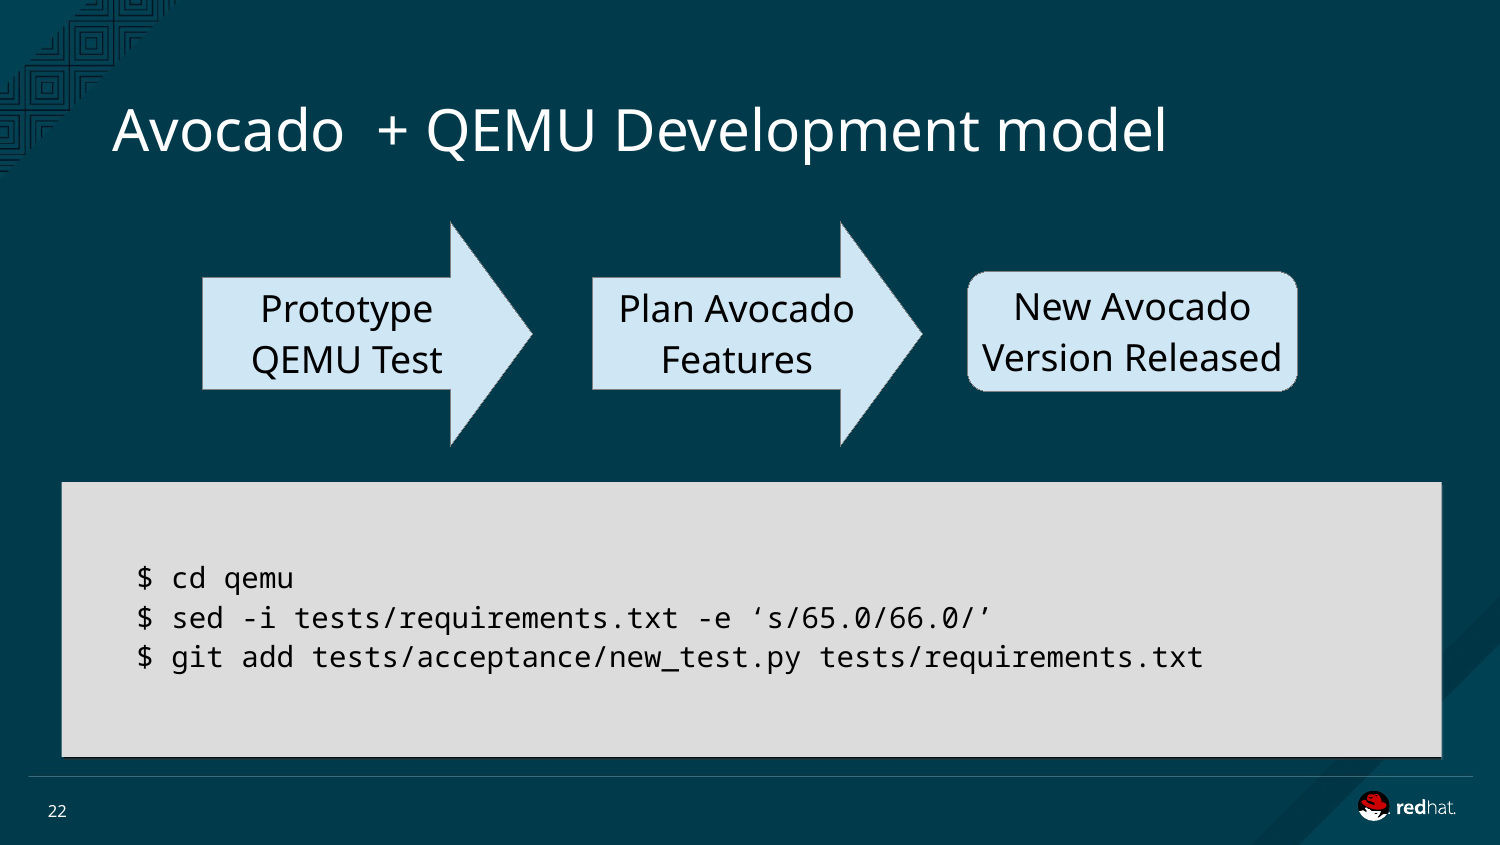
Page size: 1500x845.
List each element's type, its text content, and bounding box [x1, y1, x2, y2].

text_box $ cd qemu $ sed -i tests/requirements.txt -e ‘s/65.0/66.0/’ $ git add tests/acceptance/new_test.py tests/requirements.txt [61, 482, 1442, 757]
text_box New Avocado Version Released [967, 271, 1298, 392]
picture [99, 38, 103, 49]
text_box Prototype QEMU Test [202, 221, 533, 447]
text_box Plan Avocado Features [592, 221, 923, 447]
title Avocado + QEMU Development model [112, 0, 1388, 169]
